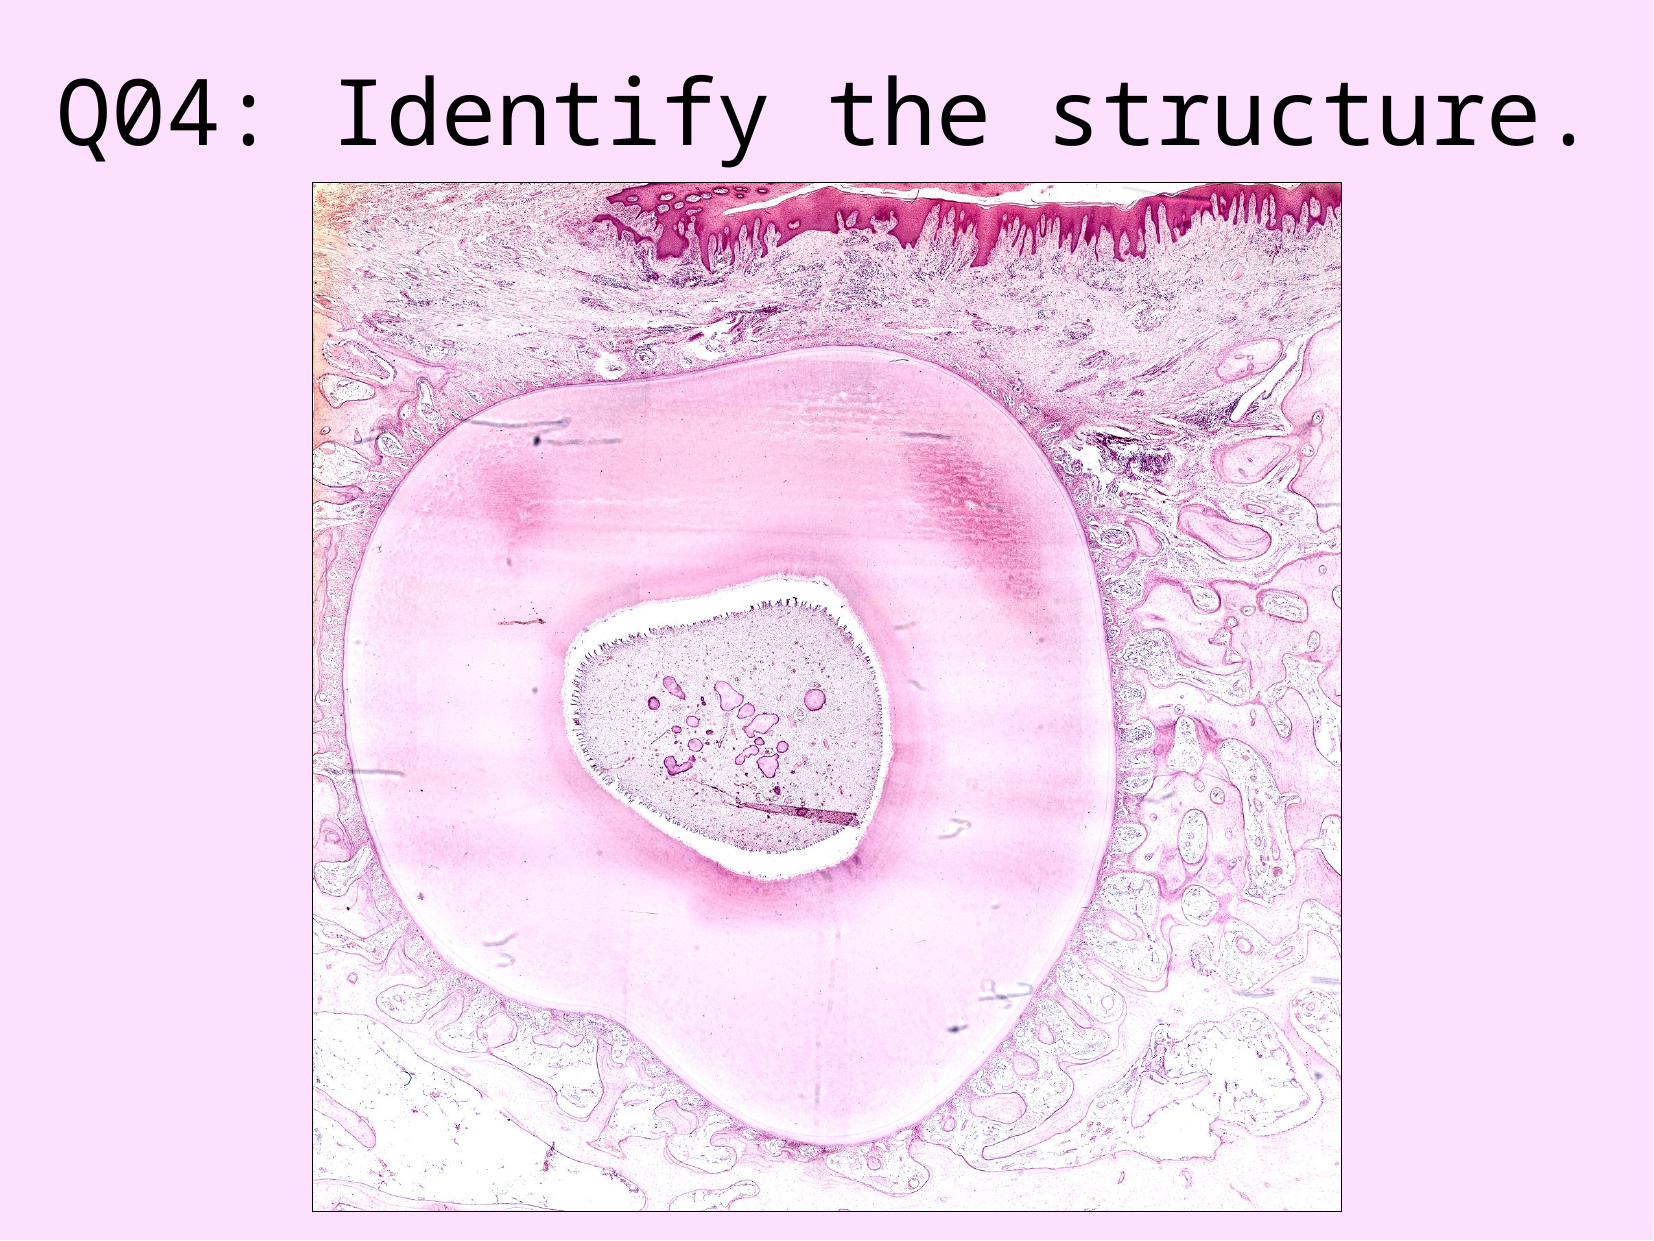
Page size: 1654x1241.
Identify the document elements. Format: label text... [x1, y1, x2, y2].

title Q04: Identify the structure. [0, 30, 1654, 189]
picture [312, 183, 1341, 1211]
